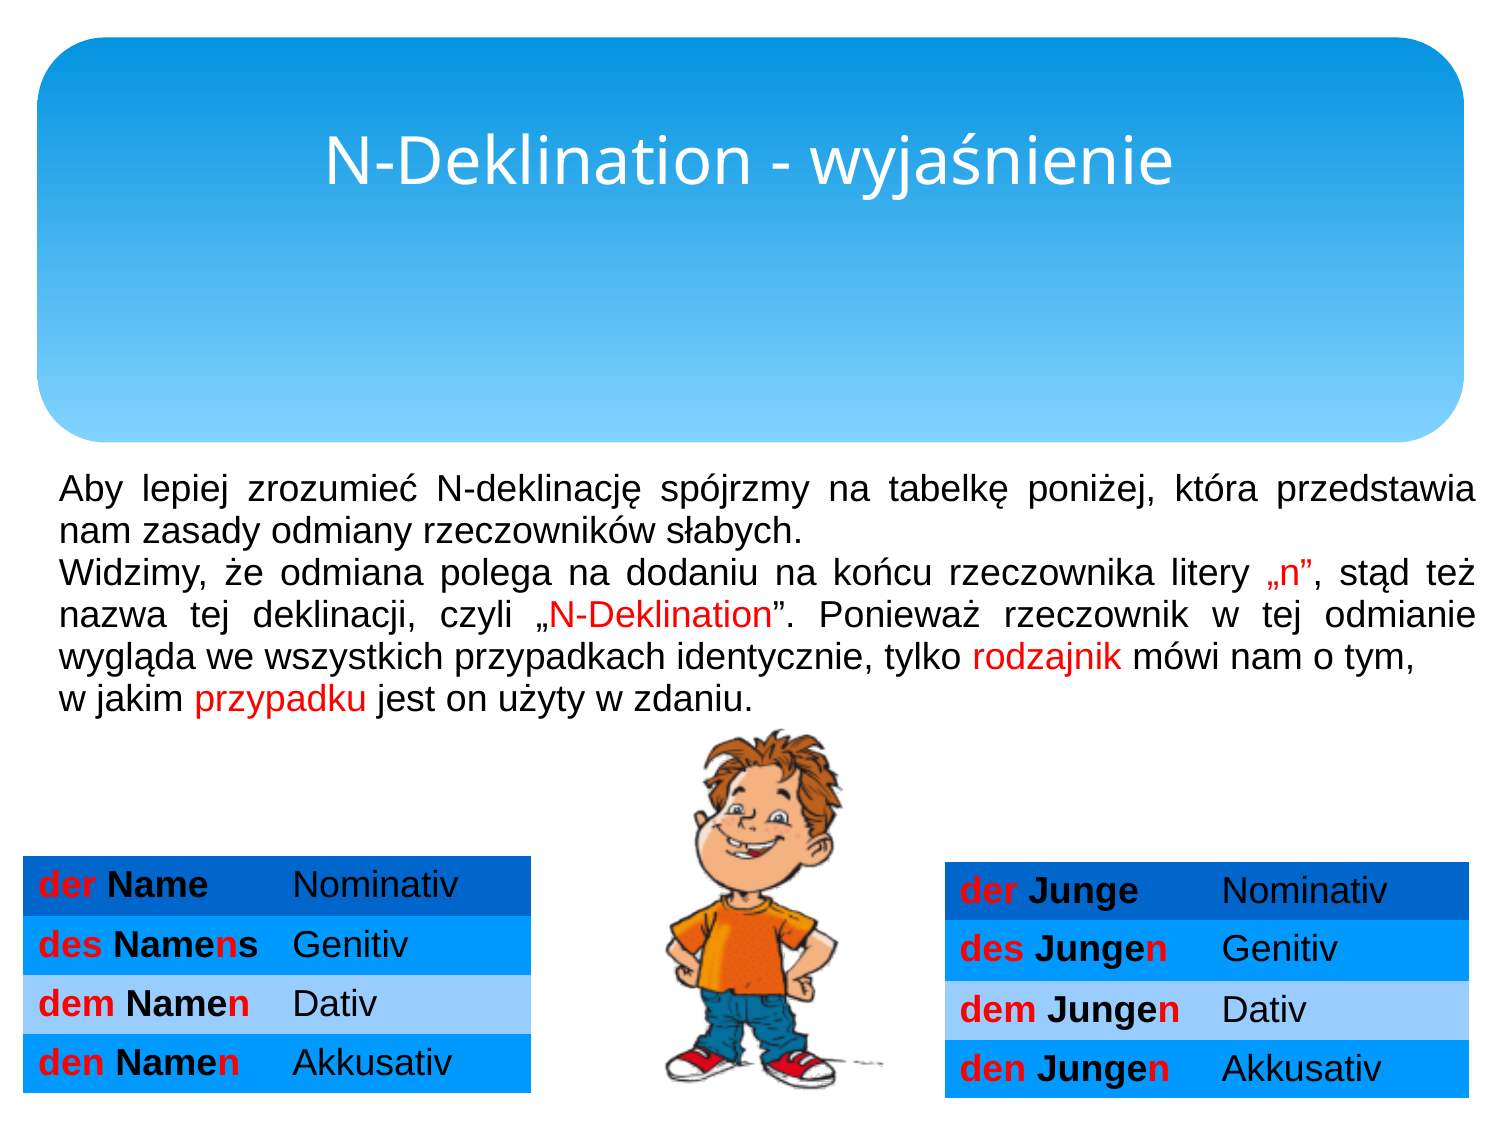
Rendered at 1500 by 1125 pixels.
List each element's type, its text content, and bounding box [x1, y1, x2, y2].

table_header der Name [23, 856, 278, 916]
table_cell dem Namen [23, 975, 278, 1034]
table_header der Junge [945, 862, 1207, 920]
subtitle Aby lepiej zrozumieć N-deklinację spójrzmy na tabelkę poniżej, która przedstawia nam zasady odmiany rzeczowników słabych. Widzimy, że odmiana polega na dodaniu na końcu rzeczownika litery „n”, stąd też nazwa tej deklinacji, czyli „N-Deklination”. Ponieważ rzeczownik w tej odmianie wygląda we wszystkich przypadkach identycznie, tylko rodzajnik mówi nam o tym, w jakim przypadku jest on użyty w zdaniu. [59, 423, 1477, 975]
picture [649, 720, 886, 1093]
table_cell des Namens [23, 916, 278, 975]
title N-Deklination - wyjaśnienie [75, 62, 1425, 254]
table_cell Akkusativ [278, 1034, 531, 1093]
table_cell Genitiv [278, 916, 531, 975]
table_cell Akkusativ [1207, 1040, 1469, 1098]
table_cell dem Jungen [945, 981, 1207, 1040]
table_header Nominativ [1207, 862, 1469, 920]
table_cell Dativ [278, 975, 531, 1034]
table_cell des Jungen [945, 920, 1207, 981]
table_cell den Namen [23, 1034, 278, 1093]
table_header Nominativ [278, 856, 531, 916]
table_cell den Jungen [945, 1040, 1207, 1098]
table_cell Genitiv [1207, 920, 1469, 981]
table_cell Dativ [1207, 981, 1469, 1040]
